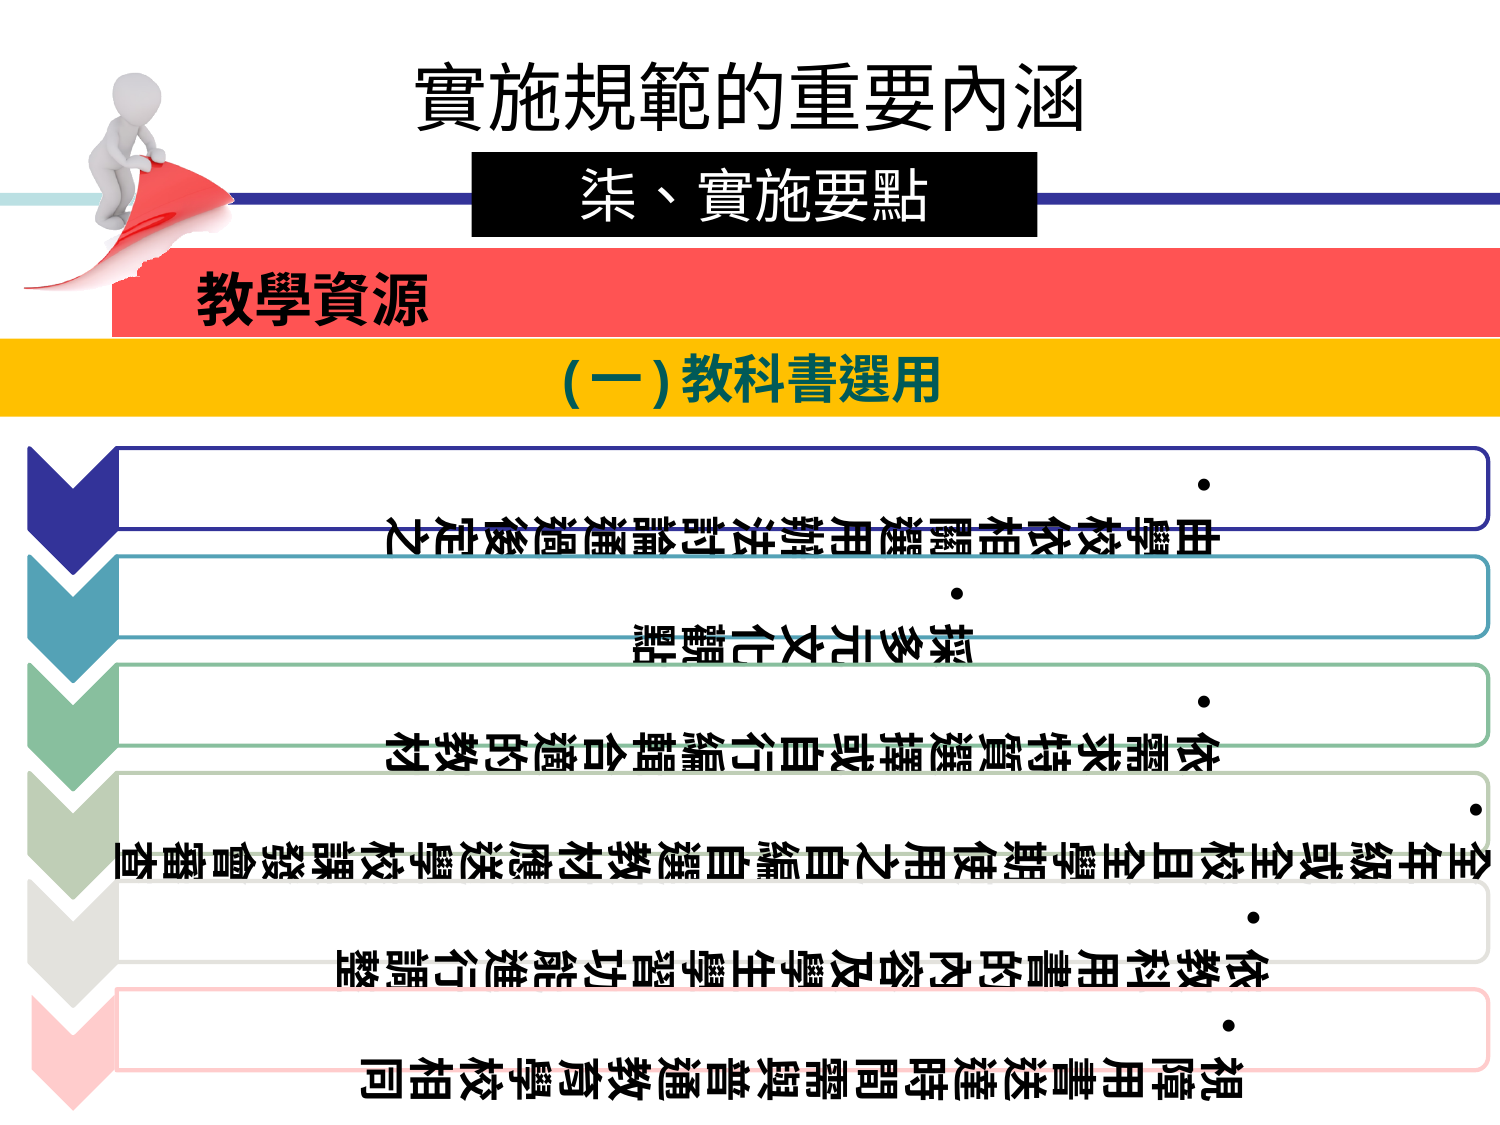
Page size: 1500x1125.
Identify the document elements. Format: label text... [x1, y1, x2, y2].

text_box 依教科用書的內容及學生學習功能進行調整 [116, 881, 1489, 963]
text_box [29, 556, 117, 682]
text_box 實施規範的重要內涵 [0, 42, 1500, 148]
text_box 由學校依相關選用辦法討論通過後定之 [116, 448, 1489, 530]
title (一)教科書選用 [0, 338, 1500, 417]
text_box 視障用書送達時間需與普通教育學校相同 [116, 989, 1489, 1071]
text_box [29, 664, 117, 790]
text_box 採多元文化觀點 [116, 556, 1489, 638]
text_box 教學資源 [0, 231, 680, 338]
picture [23, 66, 243, 296]
text_box [0, 192, 23, 206]
text_box [29, 448, 116, 573]
text_box 柒、實施要點 [471, 152, 1038, 237]
text_box [243, 192, 471, 205]
text_box [680, 248, 1500, 337]
text_box [29, 989, 117, 1115]
text_box [29, 772, 116, 898]
text_box [1038, 192, 1500, 205]
text_box 依需求特質選擇或自行編輯合適的教材 [116, 664, 1489, 746]
text_box [29, 881, 116, 1006]
text_box 全年級或全校且全學期使用之自編自選教材應送學校課發會審查 [116, 772, 1489, 854]
